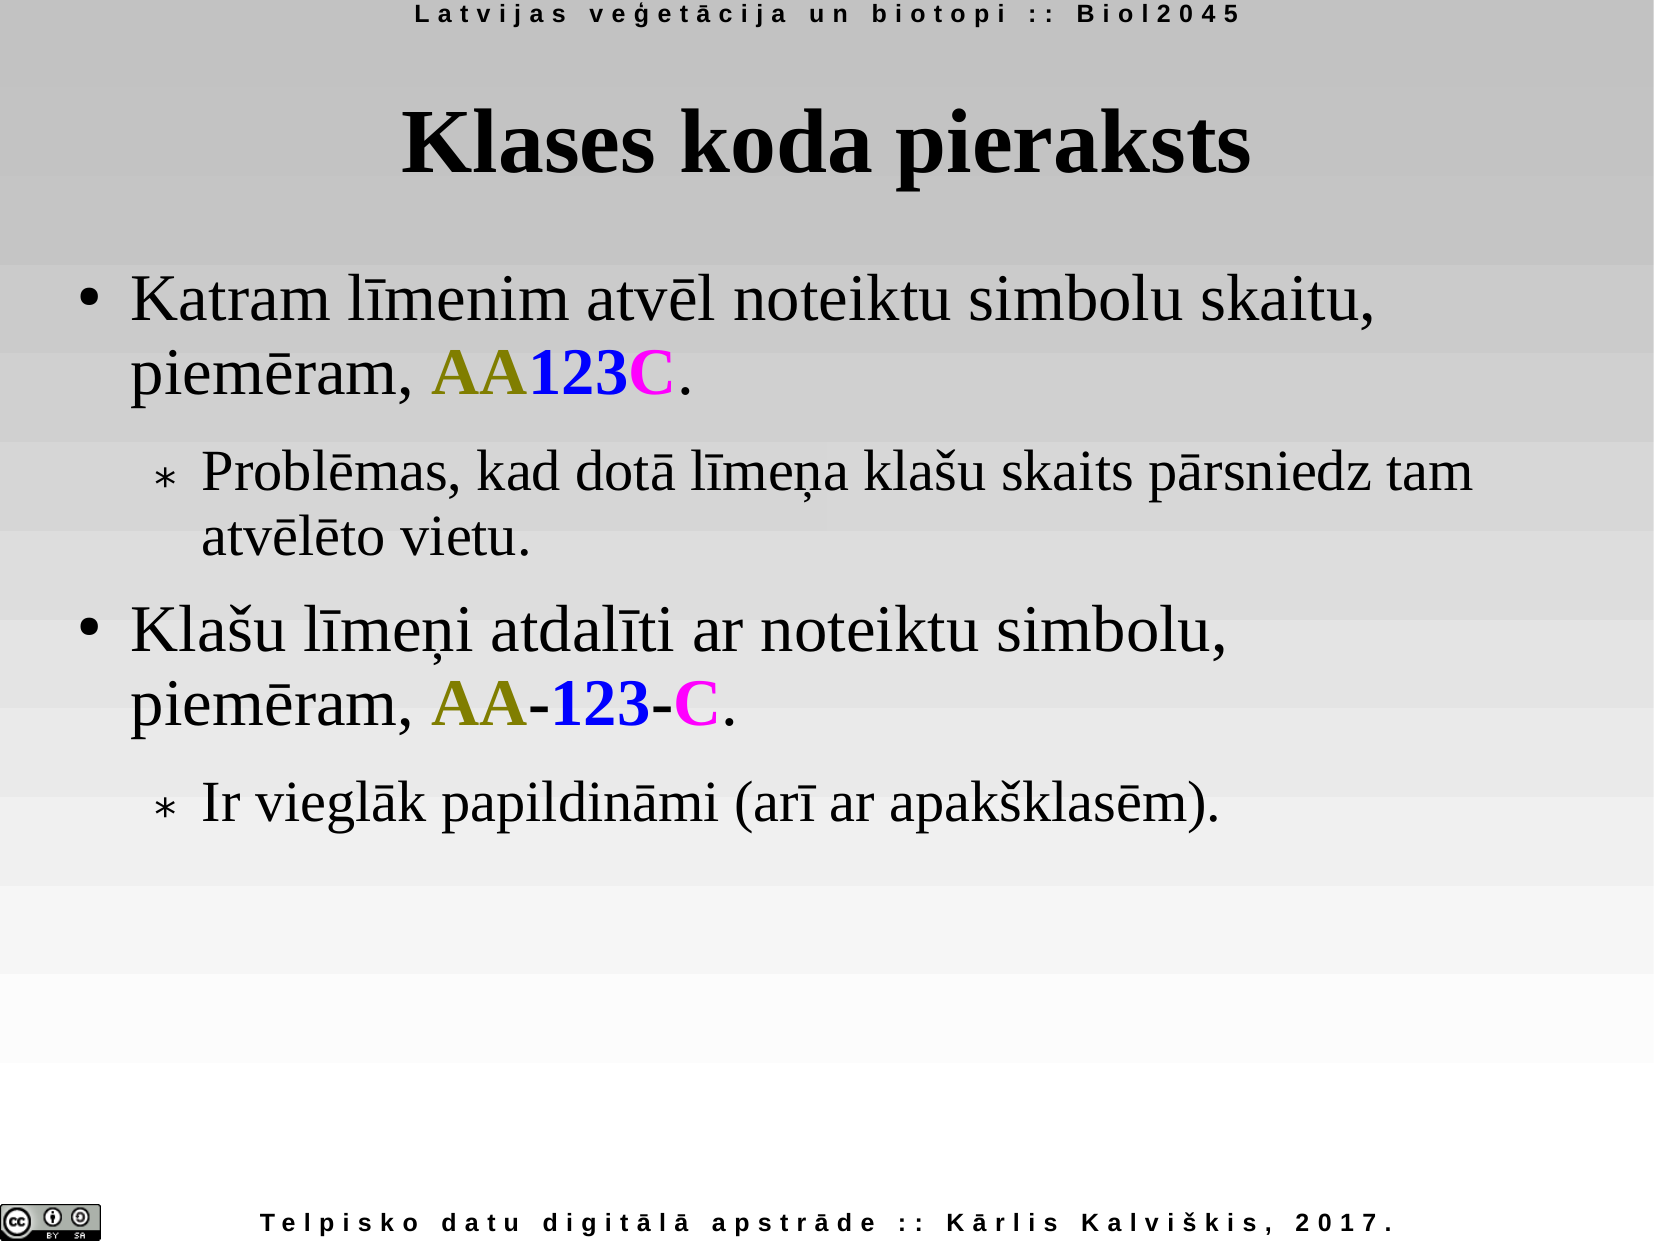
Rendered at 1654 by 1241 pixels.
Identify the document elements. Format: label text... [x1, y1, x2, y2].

picture [0, 0, 1654, 1241]
title Klases koda pieraksts [59, 37, 1596, 246]
list Katram līmenim atvēl noteiktu simbolu skaitu, piemēram, AA123C. Problēmas, kad dotā līmeņa klašu skaits pārsniedz tam atvēlēto vietu. Klašu līmeņi atdalīti ar noteiktu simbolu, piemēram, AA-123-C. Ir vieglāk papildināmi (arī ar apakšklasēm). [59, 261, 1596, 1175]
